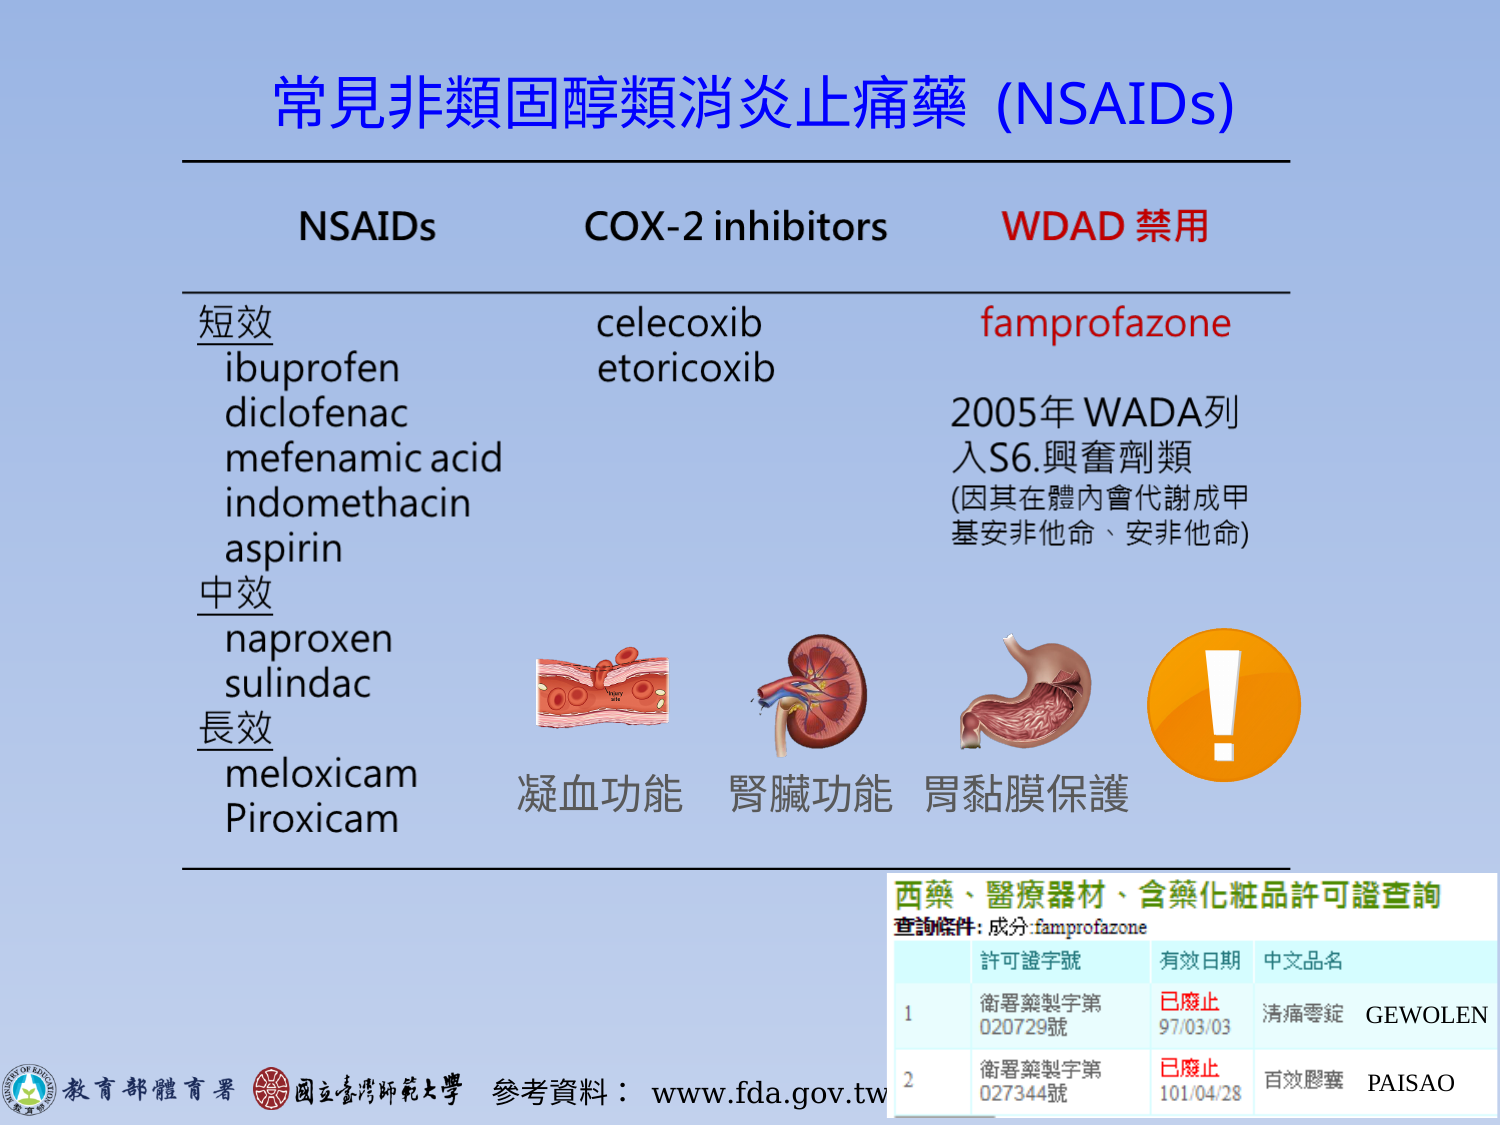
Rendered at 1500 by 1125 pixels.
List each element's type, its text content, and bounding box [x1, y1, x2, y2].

text_box 腎臟功能 [712, 759, 906, 826]
text_box GEWOLEN [1351, 991, 1500, 1036]
picture [886, 873, 1498, 1118]
text_box 參考資料： www.fda.gov.tw [476, 1067, 861, 1118]
text_box PAISAO [1352, 1058, 1472, 1105]
text_box 胃黏膜保護 [906, 759, 1147, 826]
title 常見非類固醇類消炎止痛藥 (NSAIDs) [77, 7, 1428, 195]
text_box 凝血功能 [501, 759, 701, 826]
picture [174, 160, 1302, 871]
